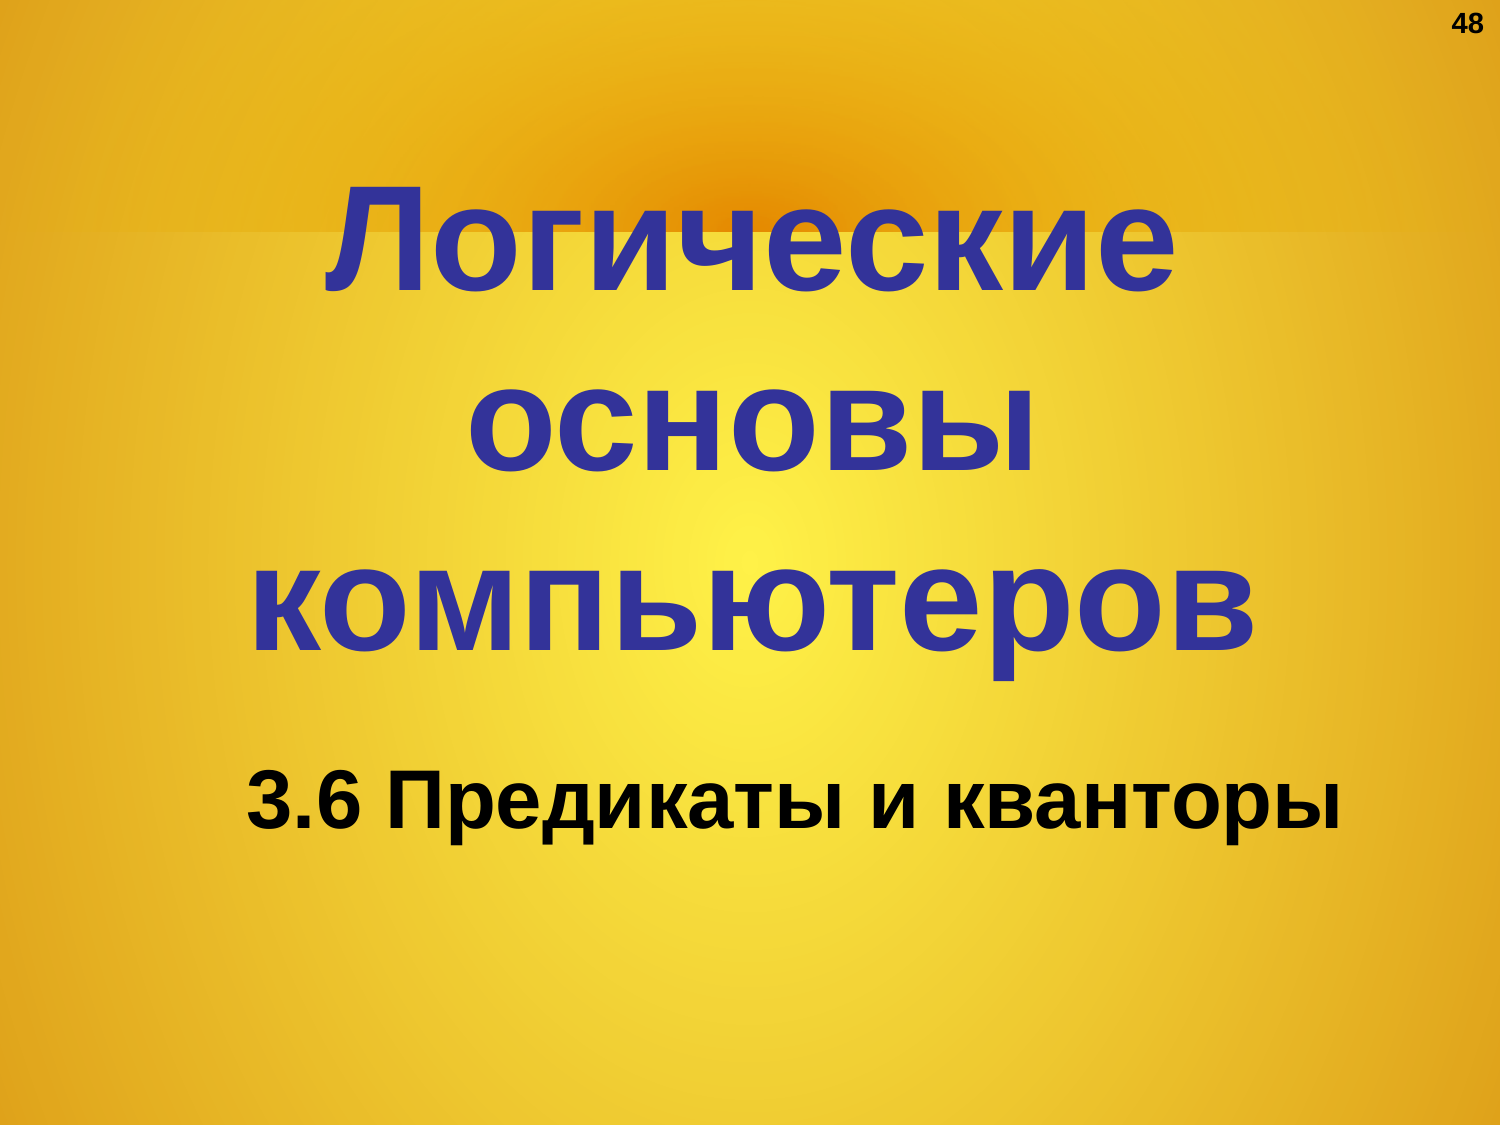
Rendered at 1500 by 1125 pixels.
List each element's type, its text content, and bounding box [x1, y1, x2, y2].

text_box <номер> [1148, 0, 1499, 75]
subtitle 3.6 Предикаты и кванторы [94, 756, 1468, 986]
title Логические основы компьютеров [37, 286, 1469, 534]
